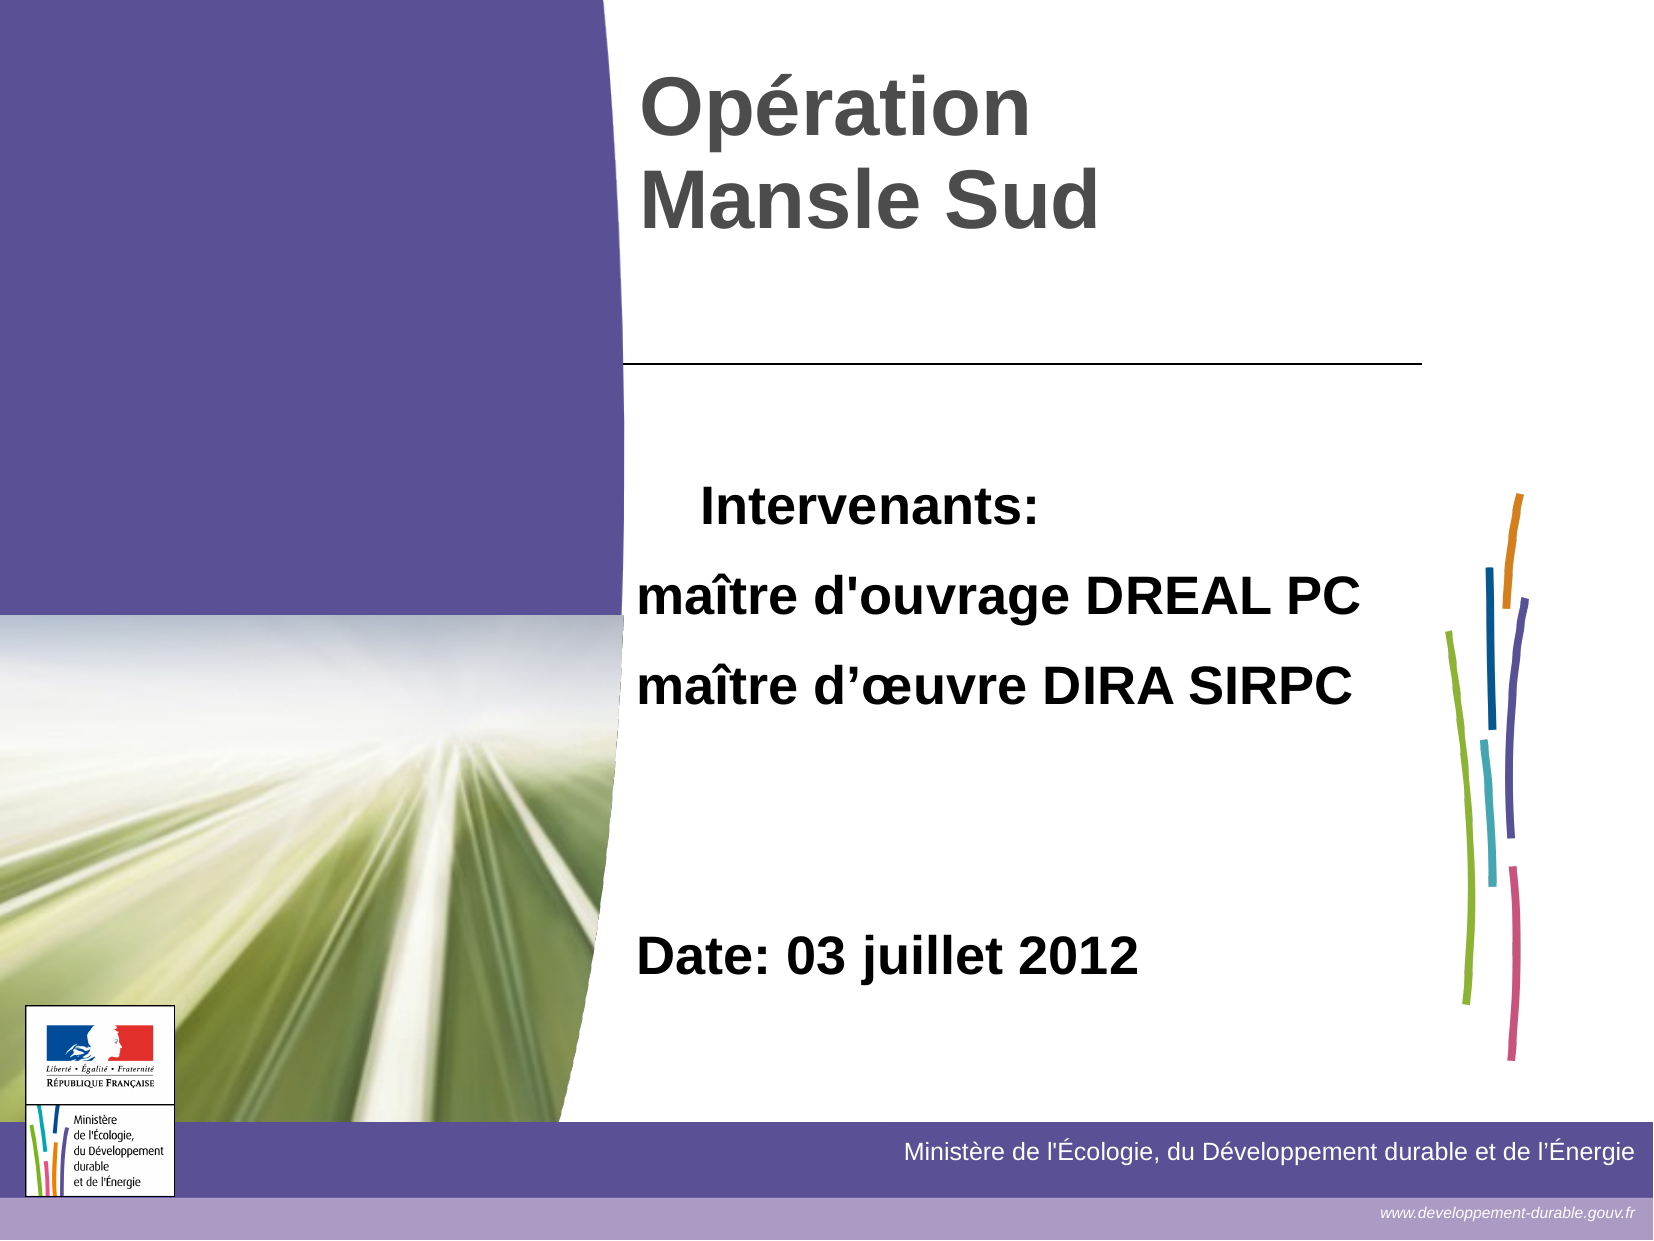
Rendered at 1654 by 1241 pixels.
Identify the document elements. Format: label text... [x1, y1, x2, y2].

subtitle Intervenants: maître d'ouvrage DREAL PC maître d’œuvre DIRA SIRPC Date: 03 juillet 2012 [635, 475, 1423, 987]
picture [0, 0, 1654, 1240]
title Opération Mansle Sud [639, 56, 1592, 250]
